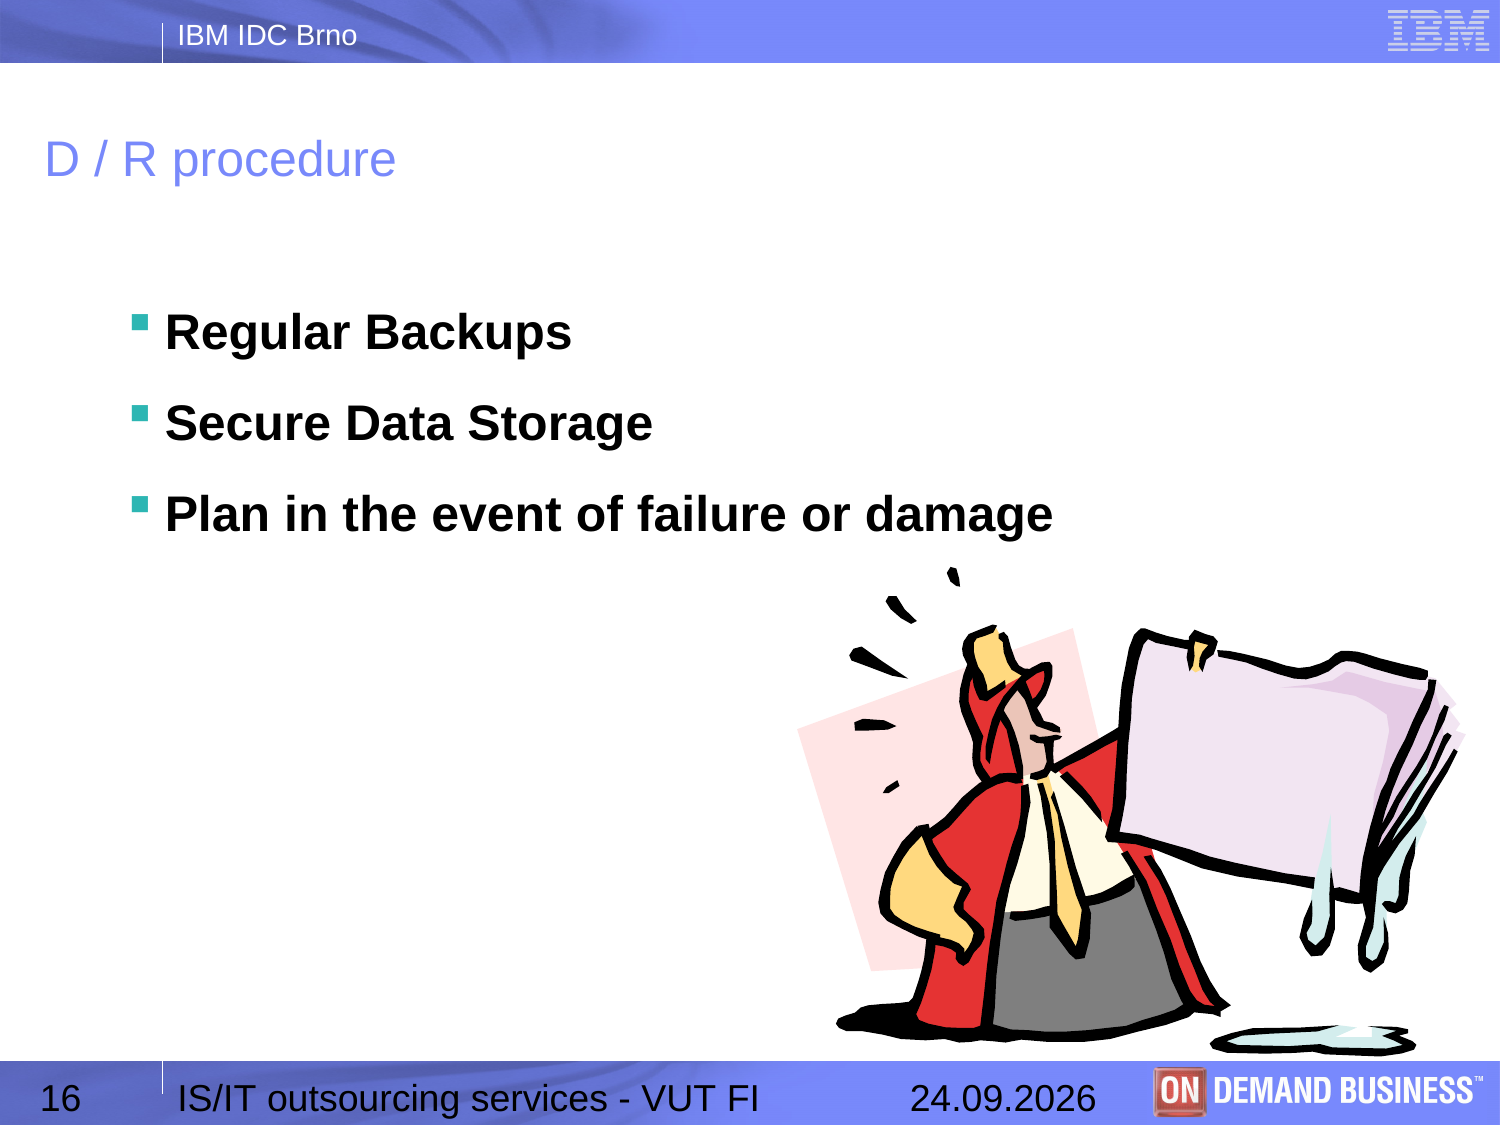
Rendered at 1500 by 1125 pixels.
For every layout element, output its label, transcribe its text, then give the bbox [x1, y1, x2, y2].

picture [0, 0, 1500, 63]
picture [0, 562, 1500, 1125]
list Regular Backups Secure Data Storage Plan in the event of failure or damage [112, 291, 1388, 932]
title D / R procedure [29, 113, 1383, 196]
